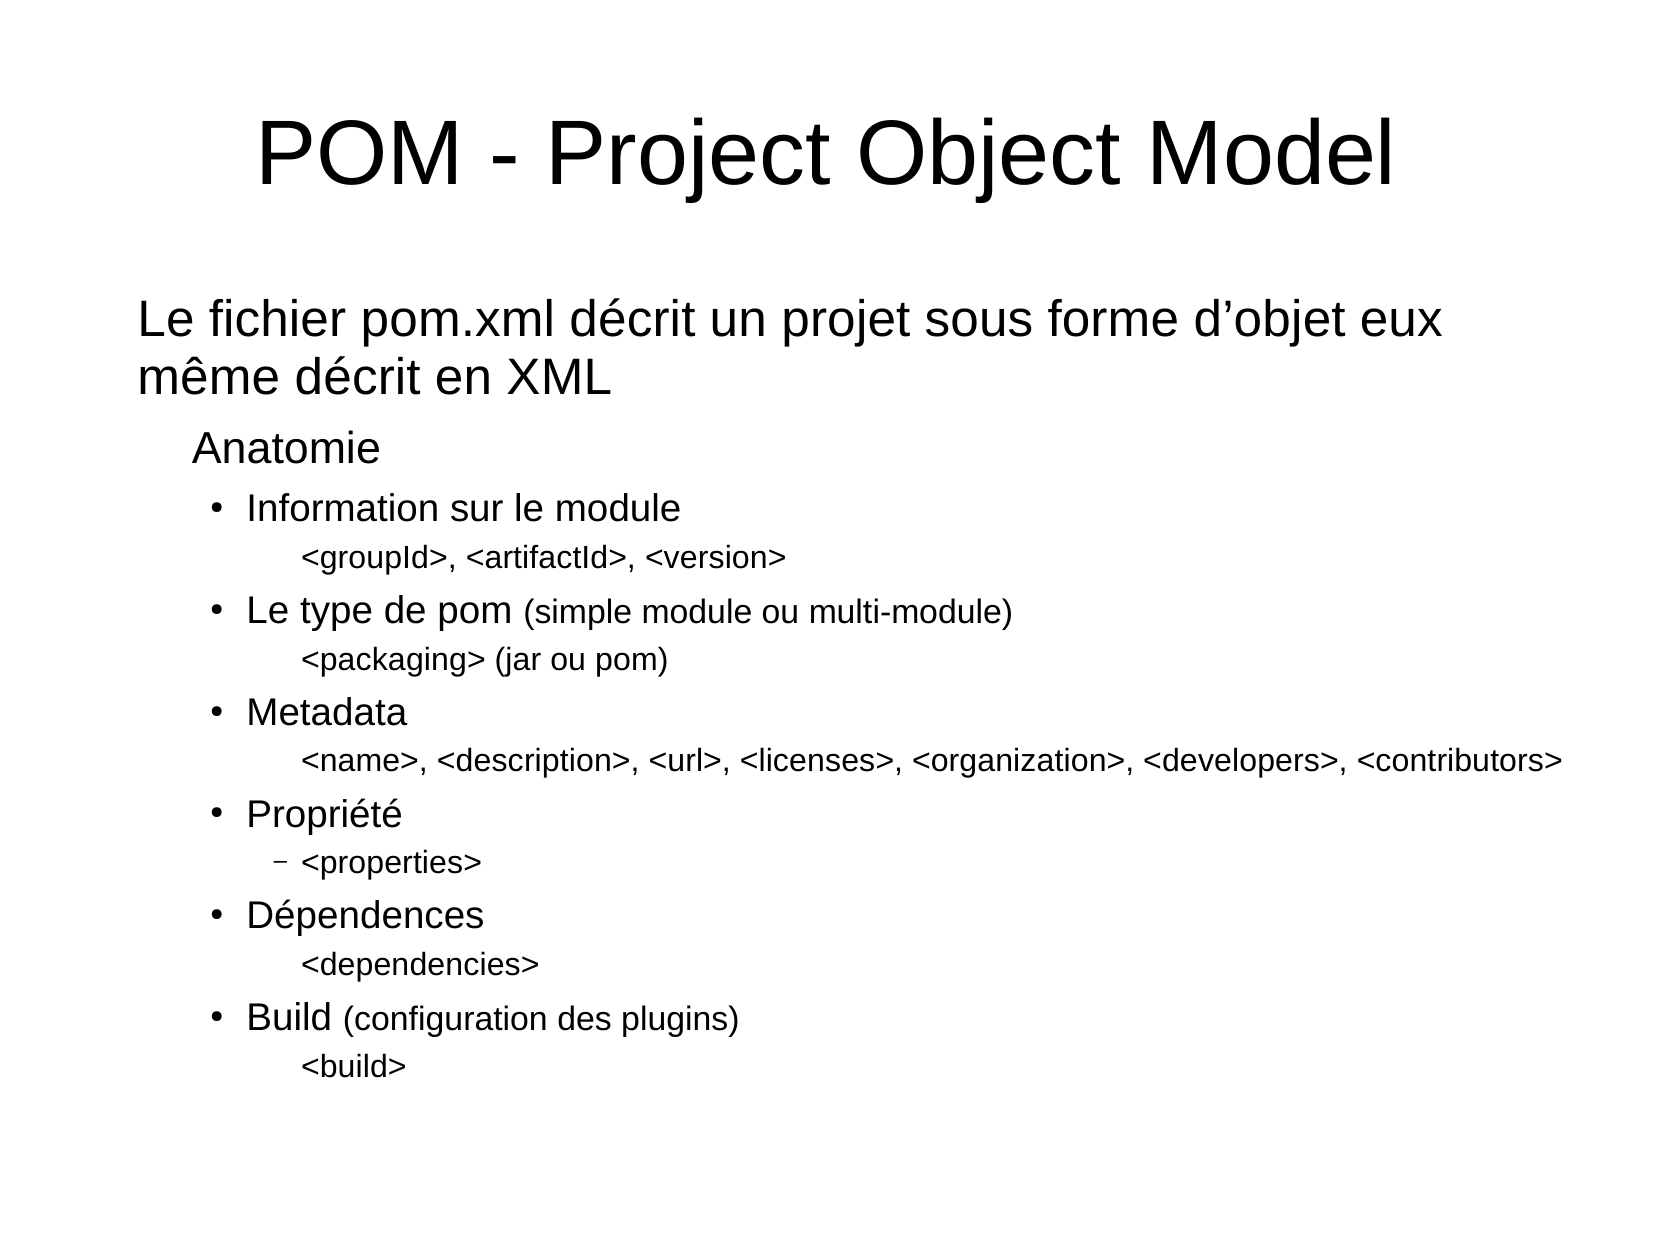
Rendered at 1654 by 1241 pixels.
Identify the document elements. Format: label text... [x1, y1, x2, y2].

title POM - Project Object Model [82, 49, 1571, 257]
list Le fichier pom.xml décrit un projet sous forme d’objet eux même décrit en XML Anatomie Information sur le module <groupId>, <artifactId>, <version> Le type de pom (simple module ou multi-module) <packaging> (jar ou pom) Metadata <name>, <description>, <url>, <licenses>, <organization>, <developers>, <contributors> Propriété <properties> Dépendences <dependencies> Build (configuration des plugins) <build> [82, 290, 1571, 1126]
